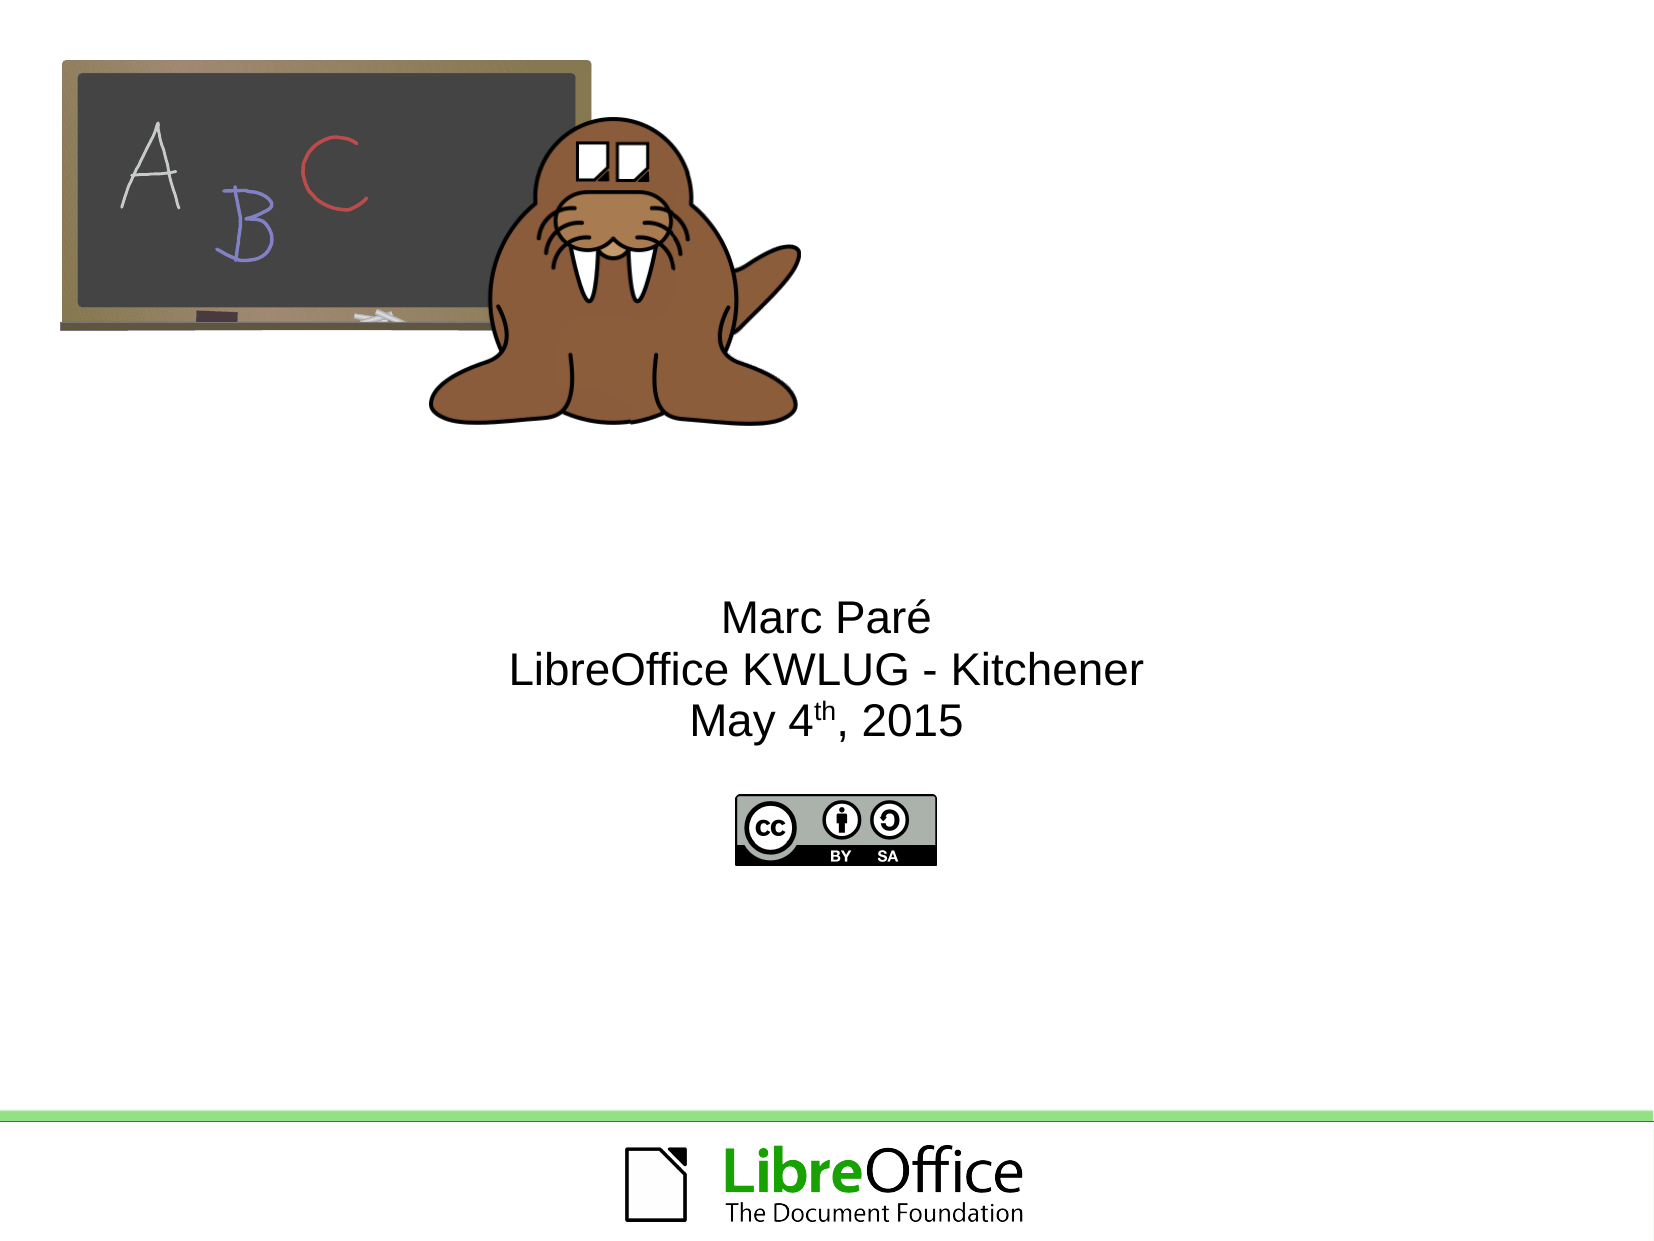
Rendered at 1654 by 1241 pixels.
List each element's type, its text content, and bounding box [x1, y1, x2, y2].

title LibreOffice Community ~ an Overview ~ [82, 756, 1571, 1104]
title LibreOffice Community ~ an Overview ~ [82, 102, 1571, 585]
text_box Marc Paré LibreOffice KWLUG - Kitchener May 4th, 2015 [0, 585, 1653, 756]
picture [735, 794, 937, 866]
picture [601, 1127, 1052, 1241]
picture [0, 0, 1654, 1121]
